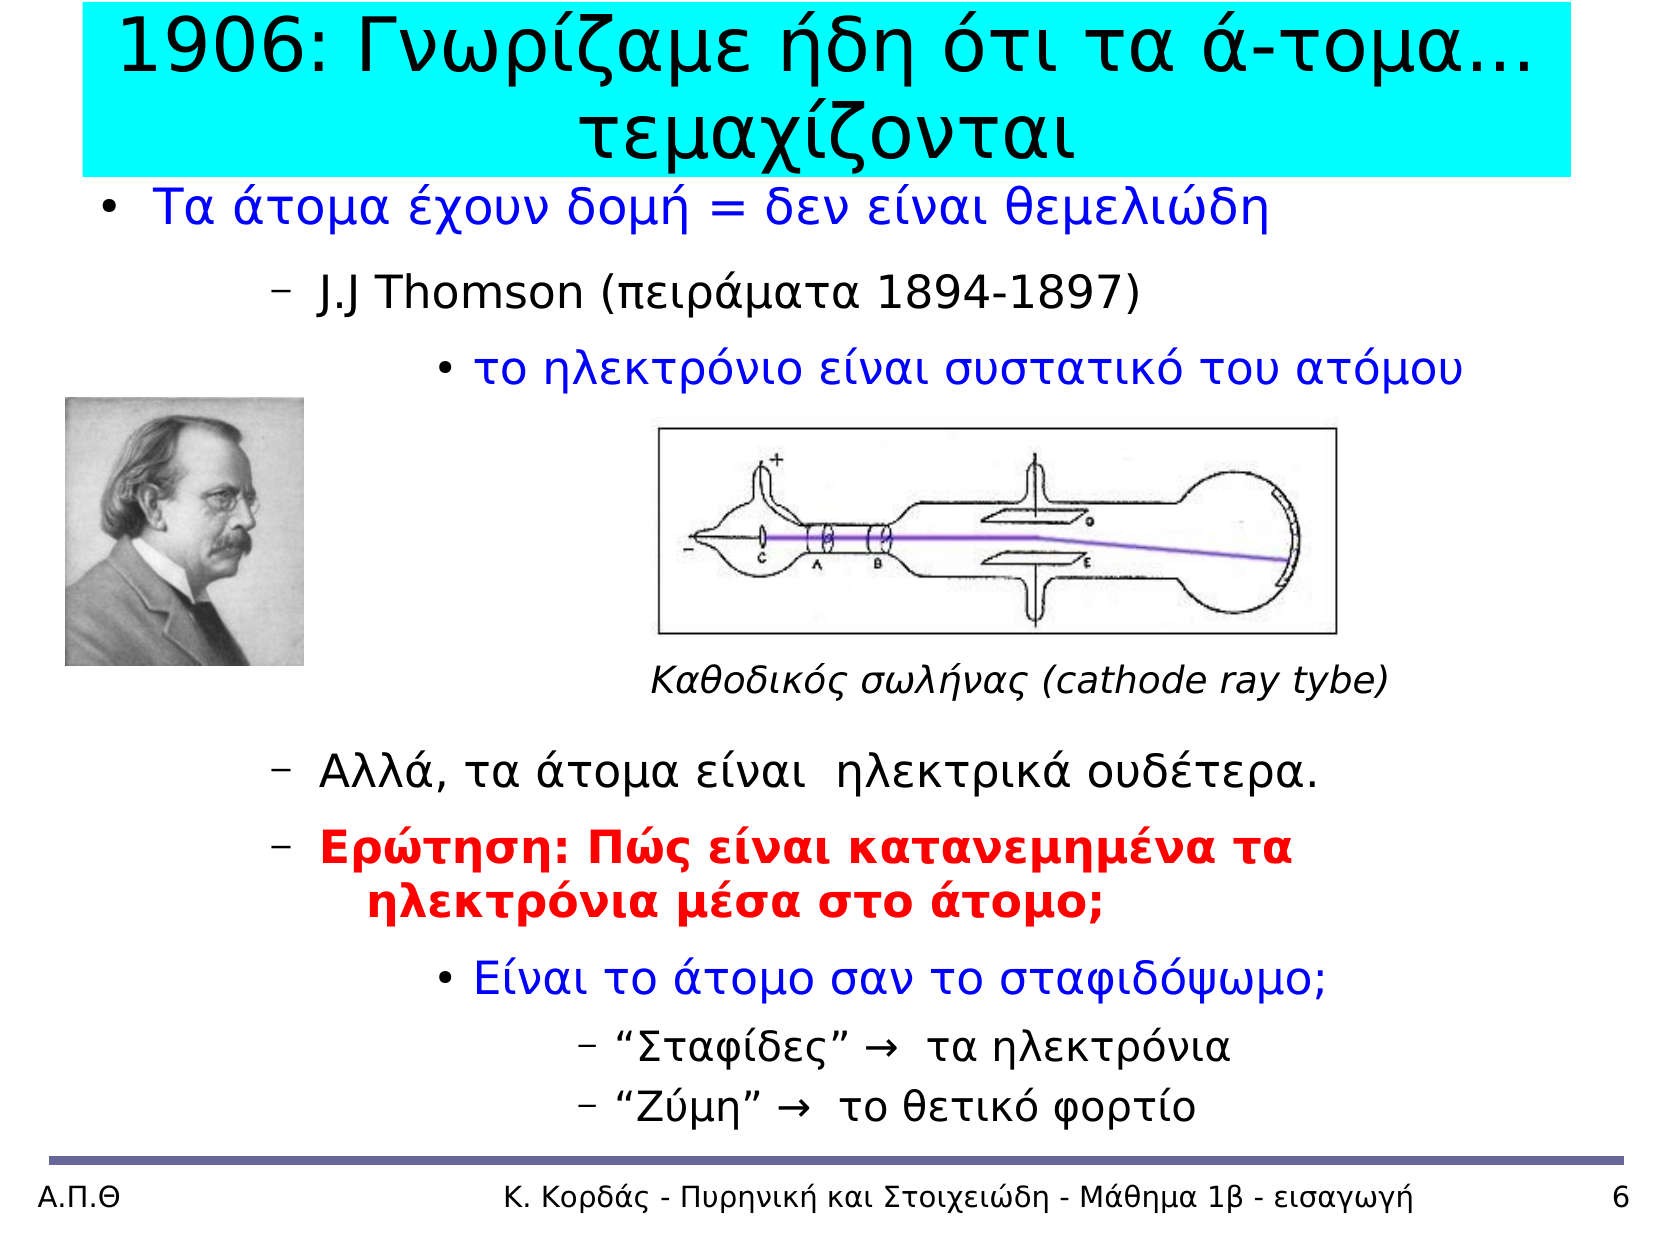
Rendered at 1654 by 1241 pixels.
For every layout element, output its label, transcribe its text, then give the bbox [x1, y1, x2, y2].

picture [65, 397, 304, 666]
title 1906: Γνωρίζαμε ήδη ότι τα ά-τομα... τεμαχίζονται [82, 1, 1571, 177]
picture [650, 417, 1346, 644]
list Τα άτομα έχουν δομή = δεν είναι θεμελιώδη J.J Thomson (πειράματα 1894-1897) το ηλεκτρόνιο είναι συστατικό του ατόμου Αλλά, τα άτομα είναι ηλεκτρικά ουδέτερα. Ερώτηση: Πώς είναι κατανεμημένα τα ηλεκτρόνια μέσα στο άτομο; Είναι το άτομο σαν το σταφιδόψωμο; “Σταφίδες” → τα ηλεκτρόνια “Ζύμη” → το θετικό φορτίο [82, 177, 1571, 1136]
text_box Καθοδικός σωλήνας (cathode ray tybe) [635, 651, 1407, 711]
